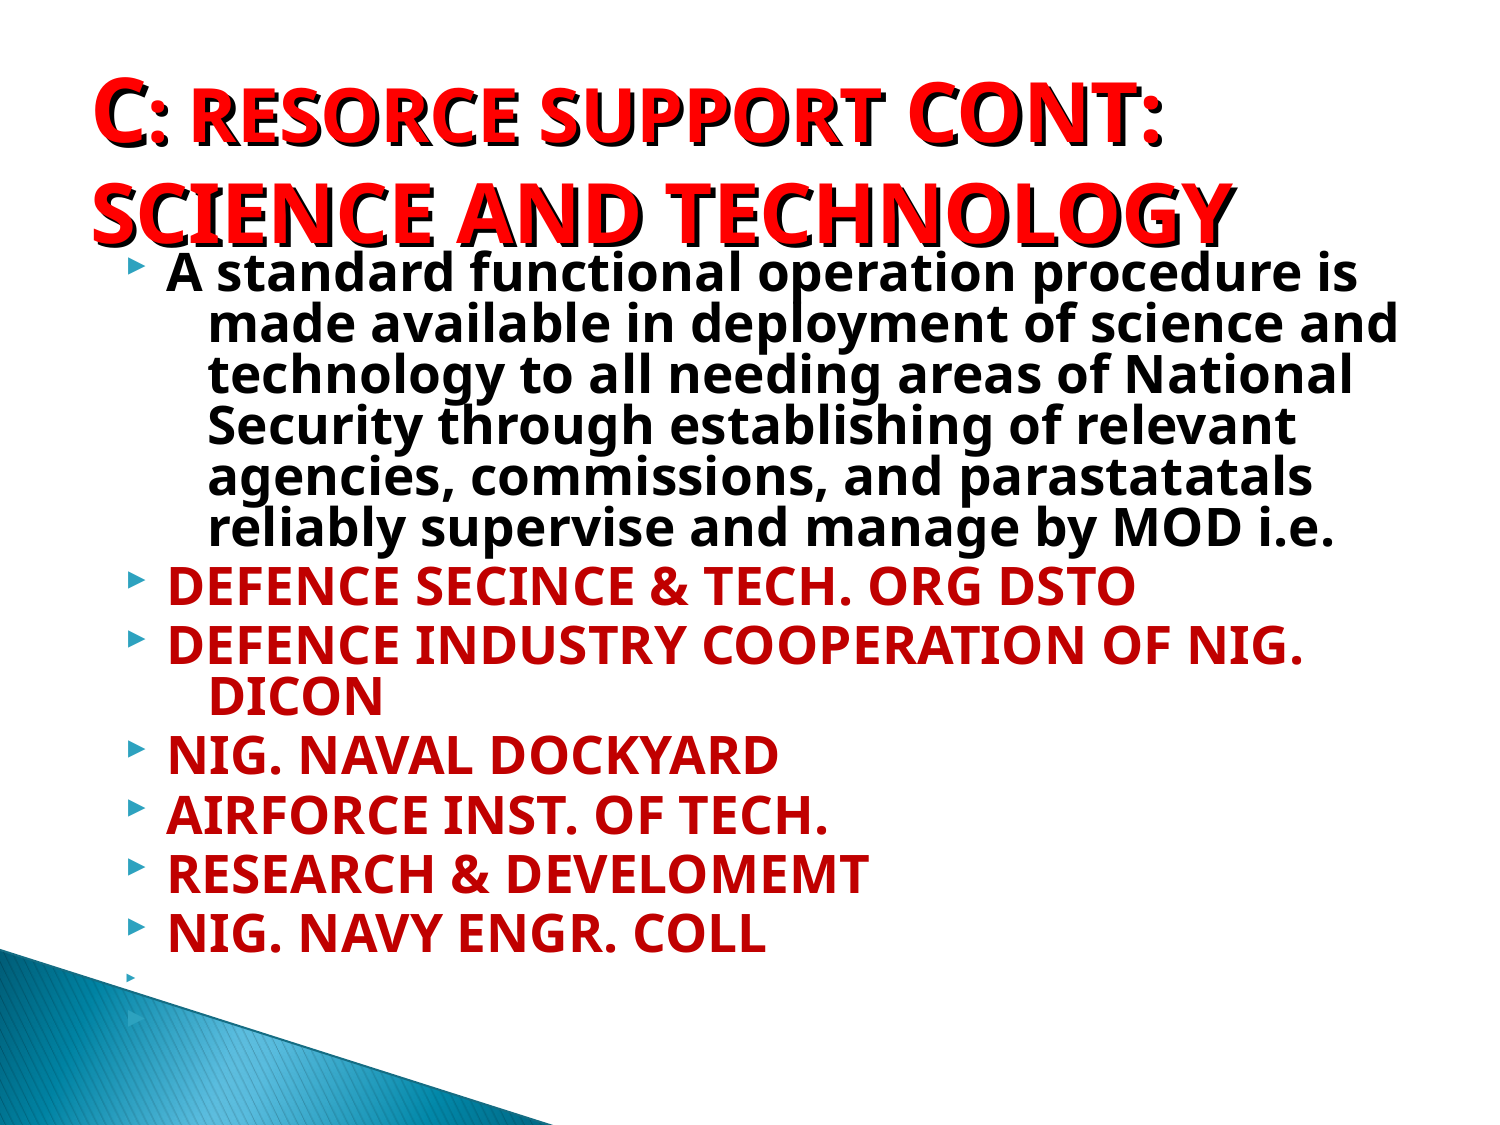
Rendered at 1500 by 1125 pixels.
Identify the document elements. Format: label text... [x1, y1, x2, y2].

title C: RESORCE SUPPORT CONT: SCIENCE AND TECHNOLOGY [75, 45, 1426, 233]
list A standard functional operation procedure is made available in deployment of science and technology to all needing areas of National Security through establishing of relevant agencies, commissions, and parastatatals reliably supervise and manage by MOD i.e. DEFENCE SECINCE & TECH. ORG DSTO DEFENCE INDUSTRY COOPERATION OF NIG. DICON NIG. NAVAL DOCKYARD AIRFORCE INST. OF TECH. RESEARCH & DEVELOMEMT NIG. NAVY ENGR. COLL [75, 243, 1426, 986]
